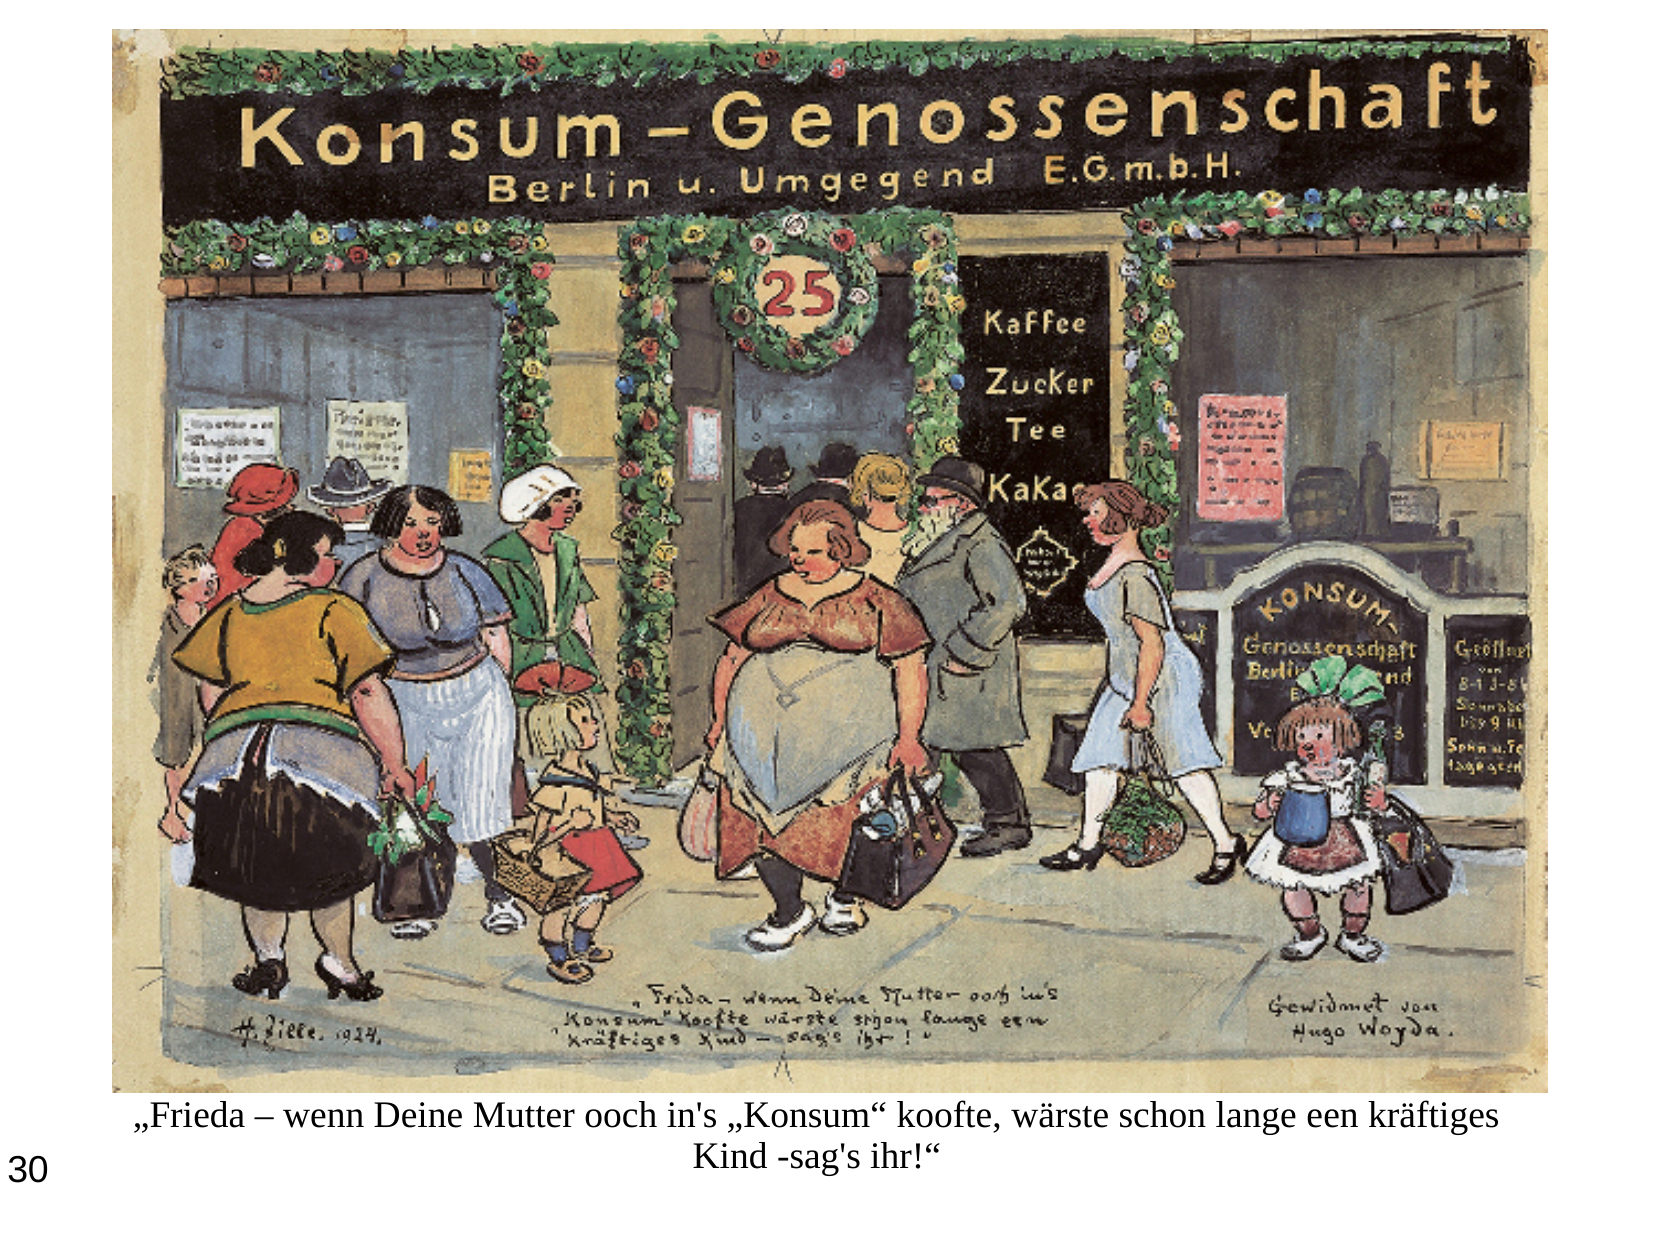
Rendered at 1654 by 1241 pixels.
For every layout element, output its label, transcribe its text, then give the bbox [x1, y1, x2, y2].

picture [112, 29, 1548, 1093]
text_box „Frieda – wenn Deine Mutter ooch in's „Konsum“ koofte, wärste schon lange een kräftiges Kind -sag's ihr!“ [118, 1086, 1536, 1185]
text_box <Nummer> [0, 1140, 210, 1211]
